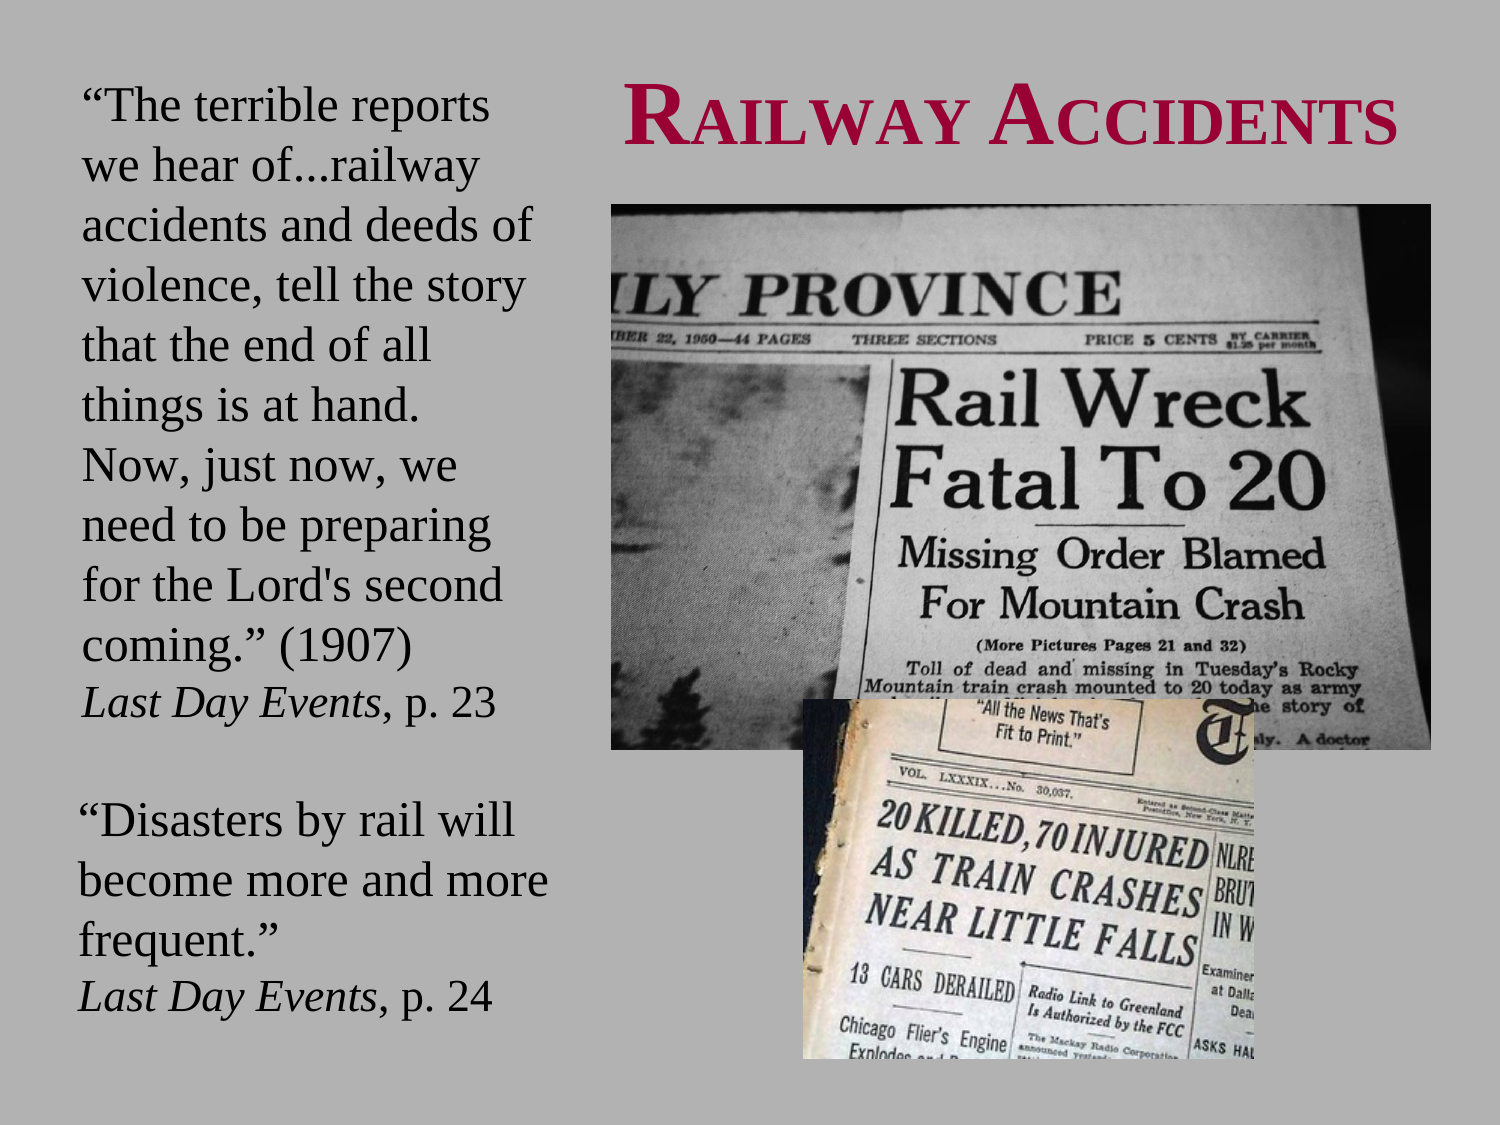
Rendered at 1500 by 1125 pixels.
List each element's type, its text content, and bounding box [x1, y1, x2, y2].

text_box RAILWAY ACCIDENTS [569, 44, 1455, 171]
picture [611, 204, 1431, 1060]
text_box “The terrible reports we hear of...railway accidents and deeds of violence, tell the story that the end of all things is at hand. Now, just now, we need to be preparing for the Lord's second coming.” (1907) Last Day Events, p. 23 [66, 63, 555, 735]
text_box “Disasters by rail will become more and more frequent.” Last Day Events, p. 24 [63, 778, 589, 1029]
